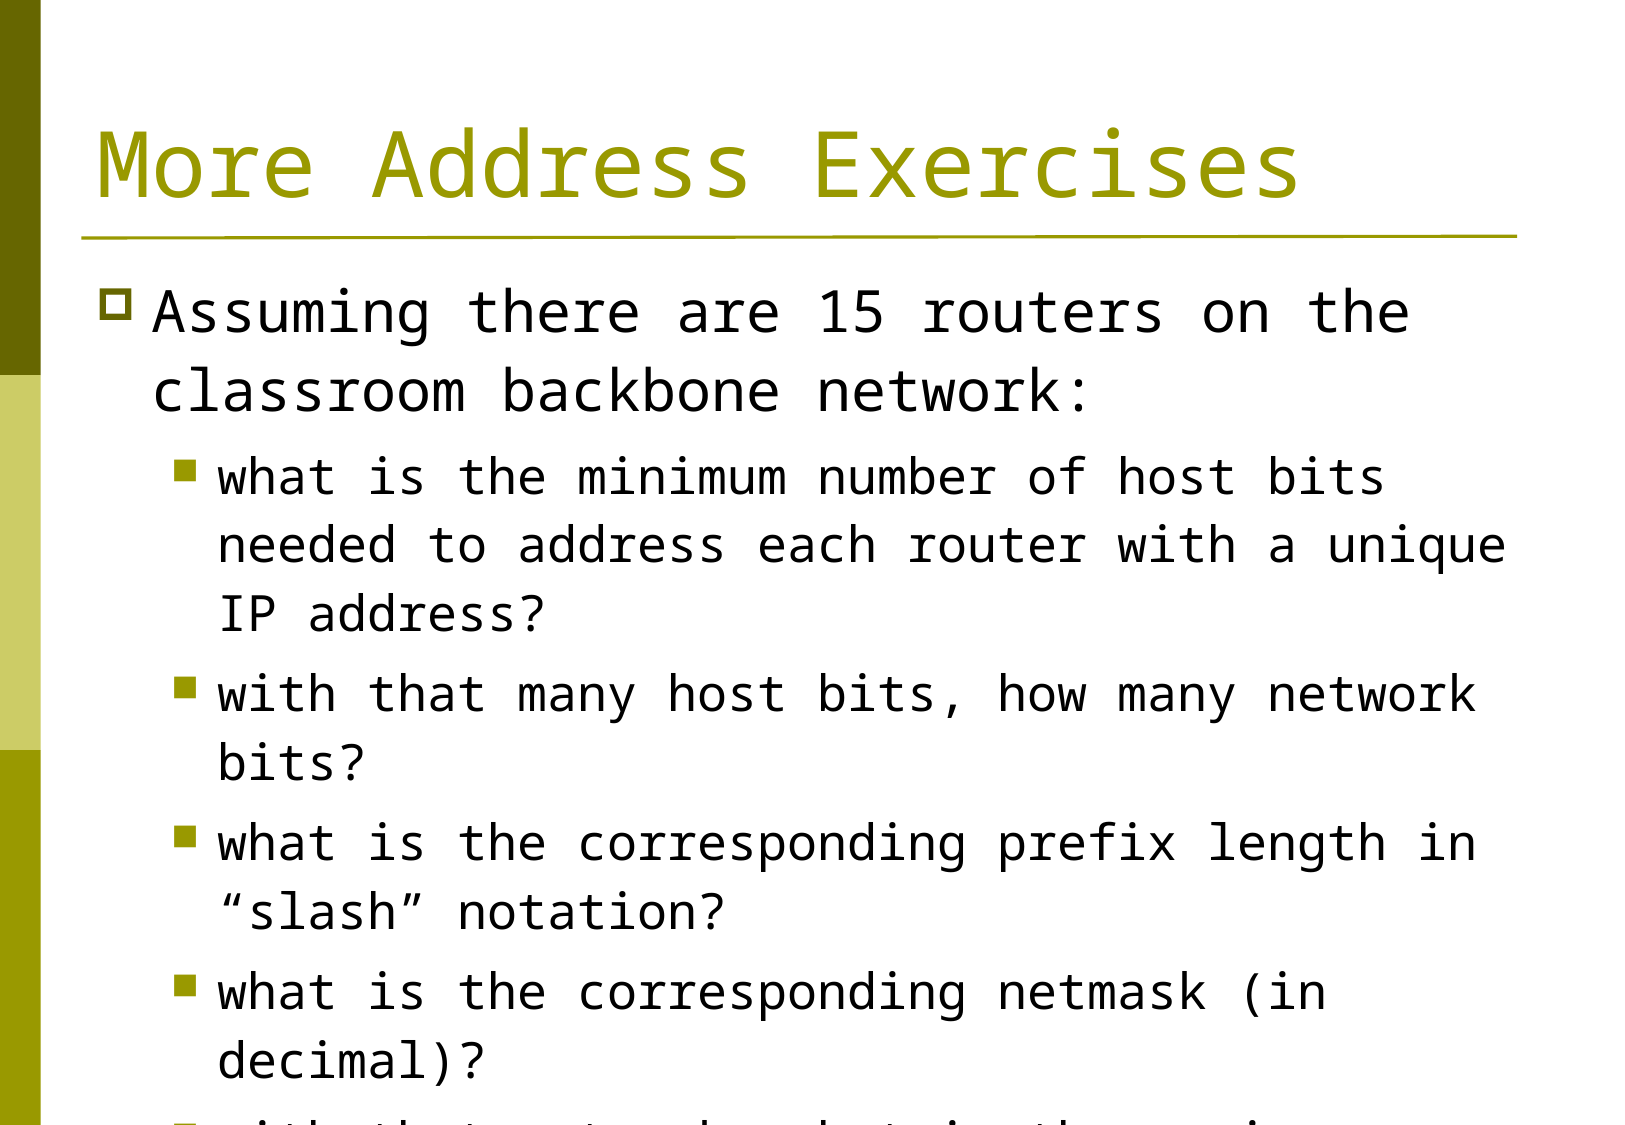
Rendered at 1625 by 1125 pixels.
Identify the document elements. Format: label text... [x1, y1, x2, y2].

title More Address Exercises [81, 45, 1544, 233]
list Assuming there are 15 routers on the classroom backbone network: what is the minimum number of host bits needed to address each router with a unique IP address? with that many host bits, how many network bits? what is the corresponding prefix length in “slash” notation? what is the corresponding netmask (in decimal)? with that netmask, what is the maximum number of hosts? [81, 262, 1544, 1006]
